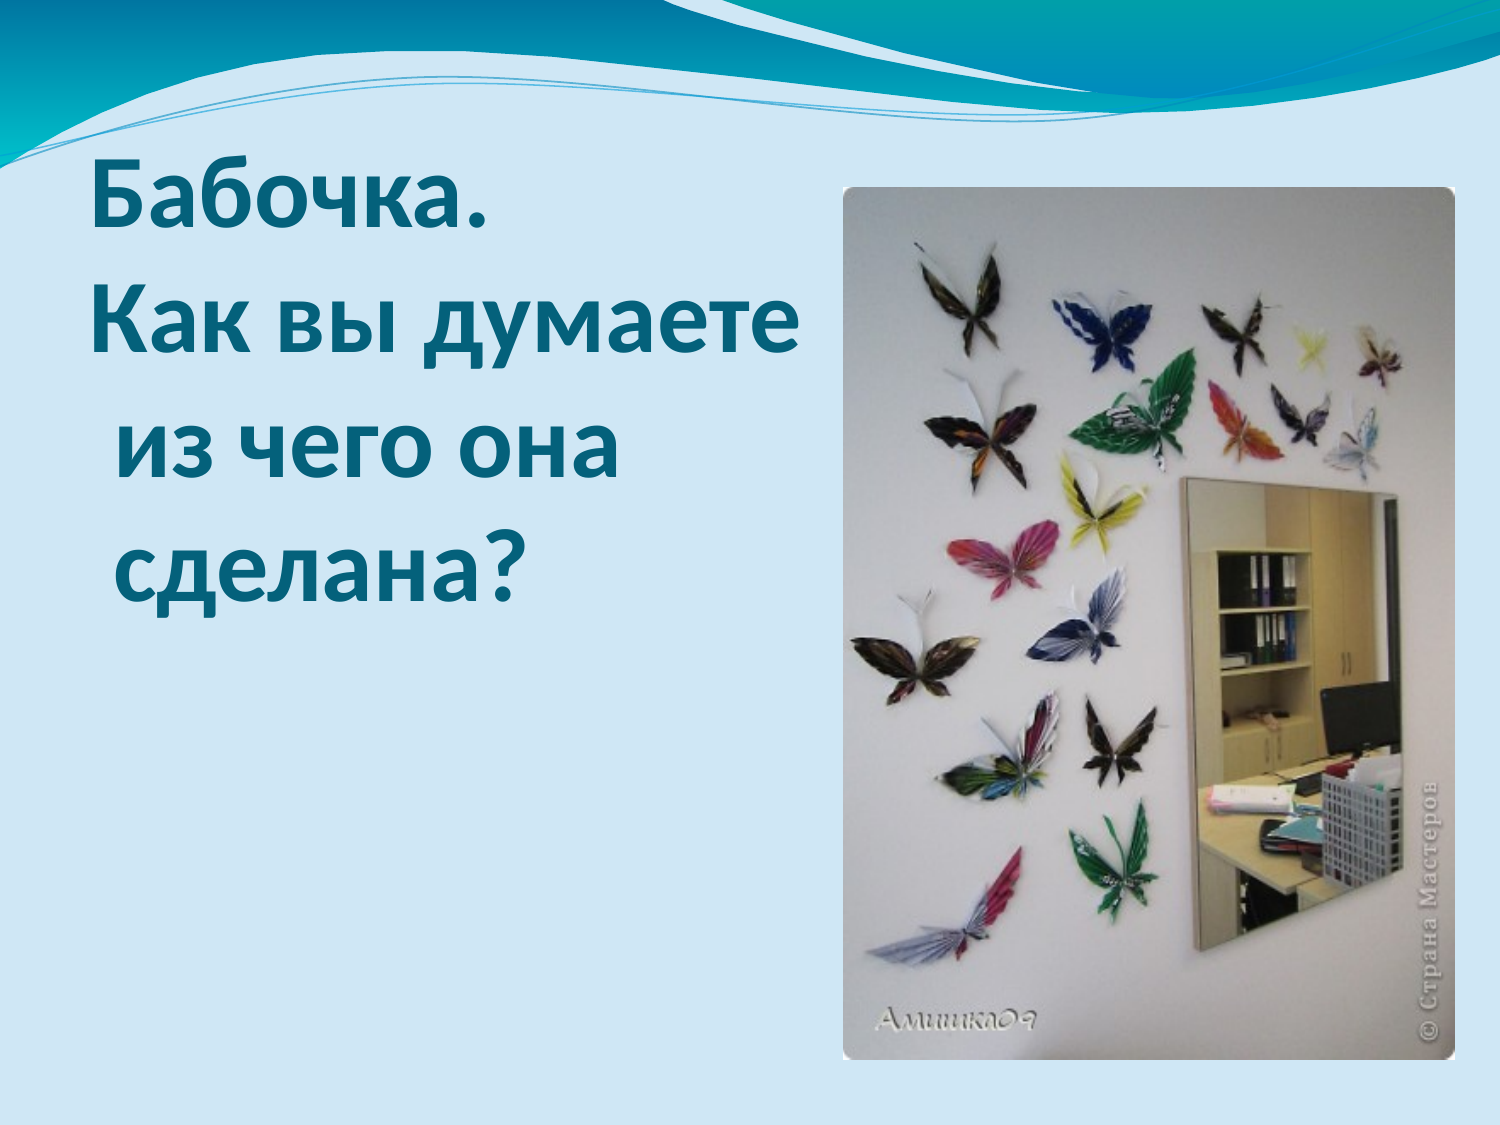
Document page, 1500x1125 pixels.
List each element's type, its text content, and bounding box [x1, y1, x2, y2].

title Бабочка. Как вы думаете из чего она сделана? [75, 115, 1425, 598]
picture [843, 187, 1455, 1060]
